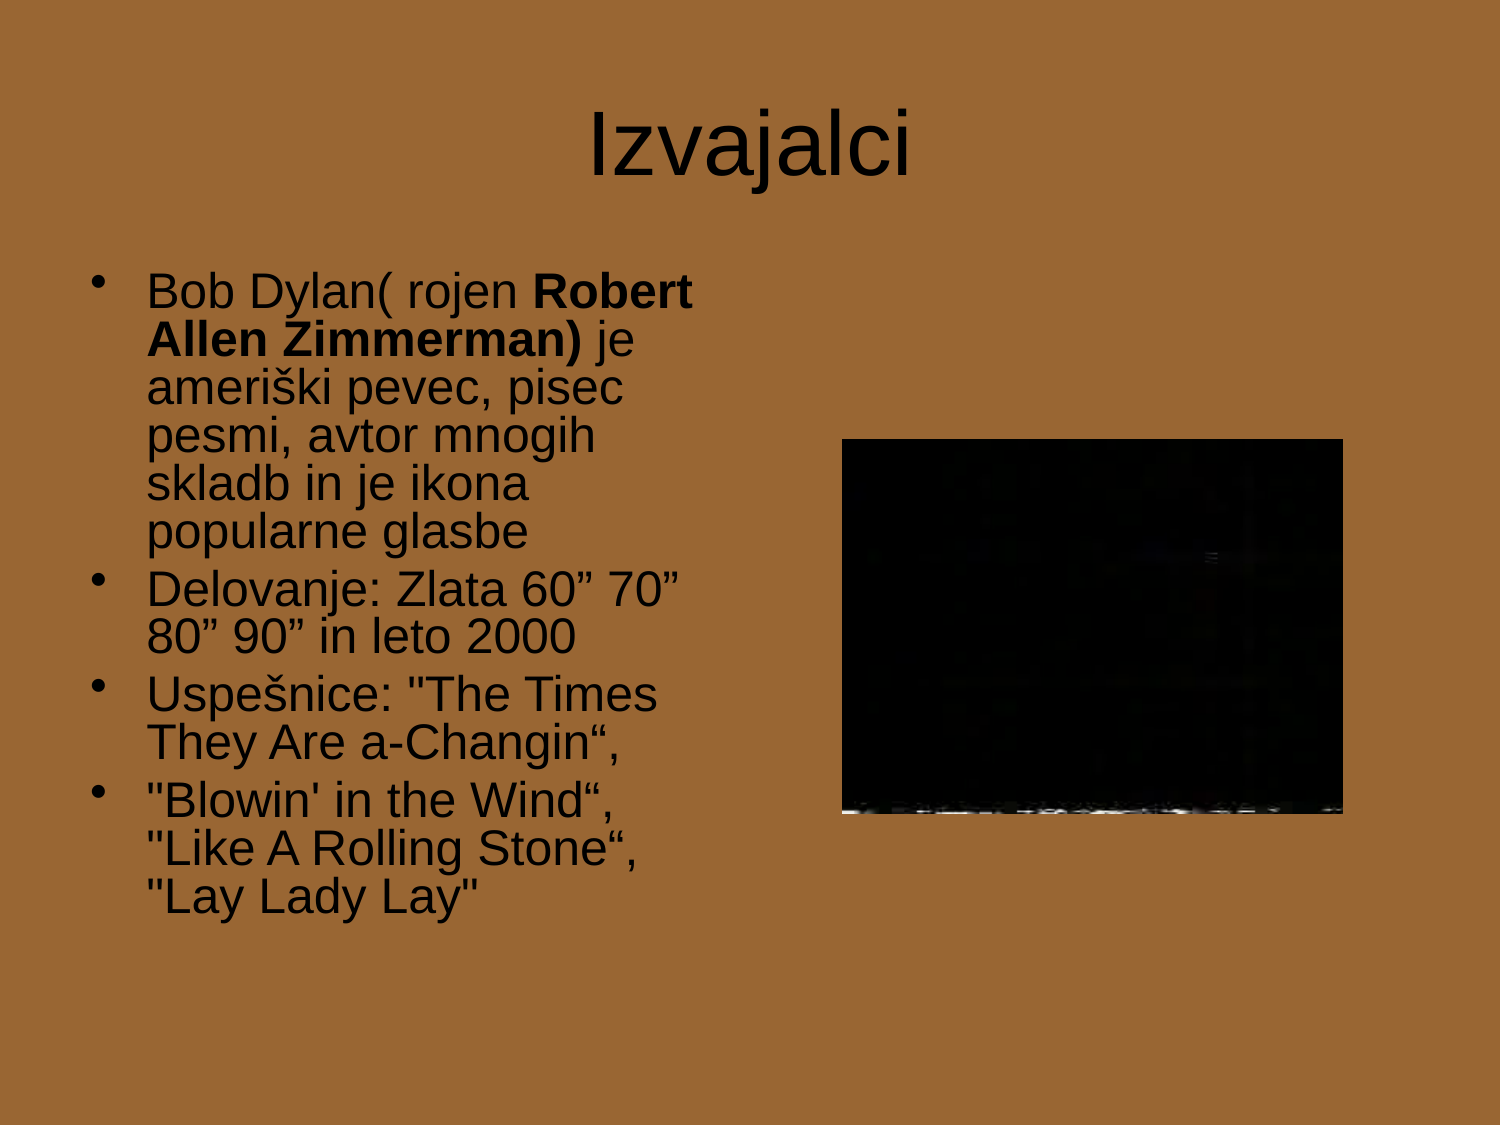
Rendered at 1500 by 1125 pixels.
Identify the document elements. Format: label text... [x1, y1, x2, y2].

title Izvajalci [75, 45, 1425, 233]
picture [842, 439, 1343, 815]
list Bob Dylan( rojen Robert Allen Zimmerman) je ameriški pevec, pisec pesmi, avtor mnogih skladb in je ikona popularne glasbe Delovanje: Zlata 60” 70” 80” 90” in leto 2000 Uspešnice: "The Times They Are a-Changin“, "Blowin' in the Wind“, "Like A Rolling Stone“, "Lay Lady Lay" [75, 262, 738, 1005]
